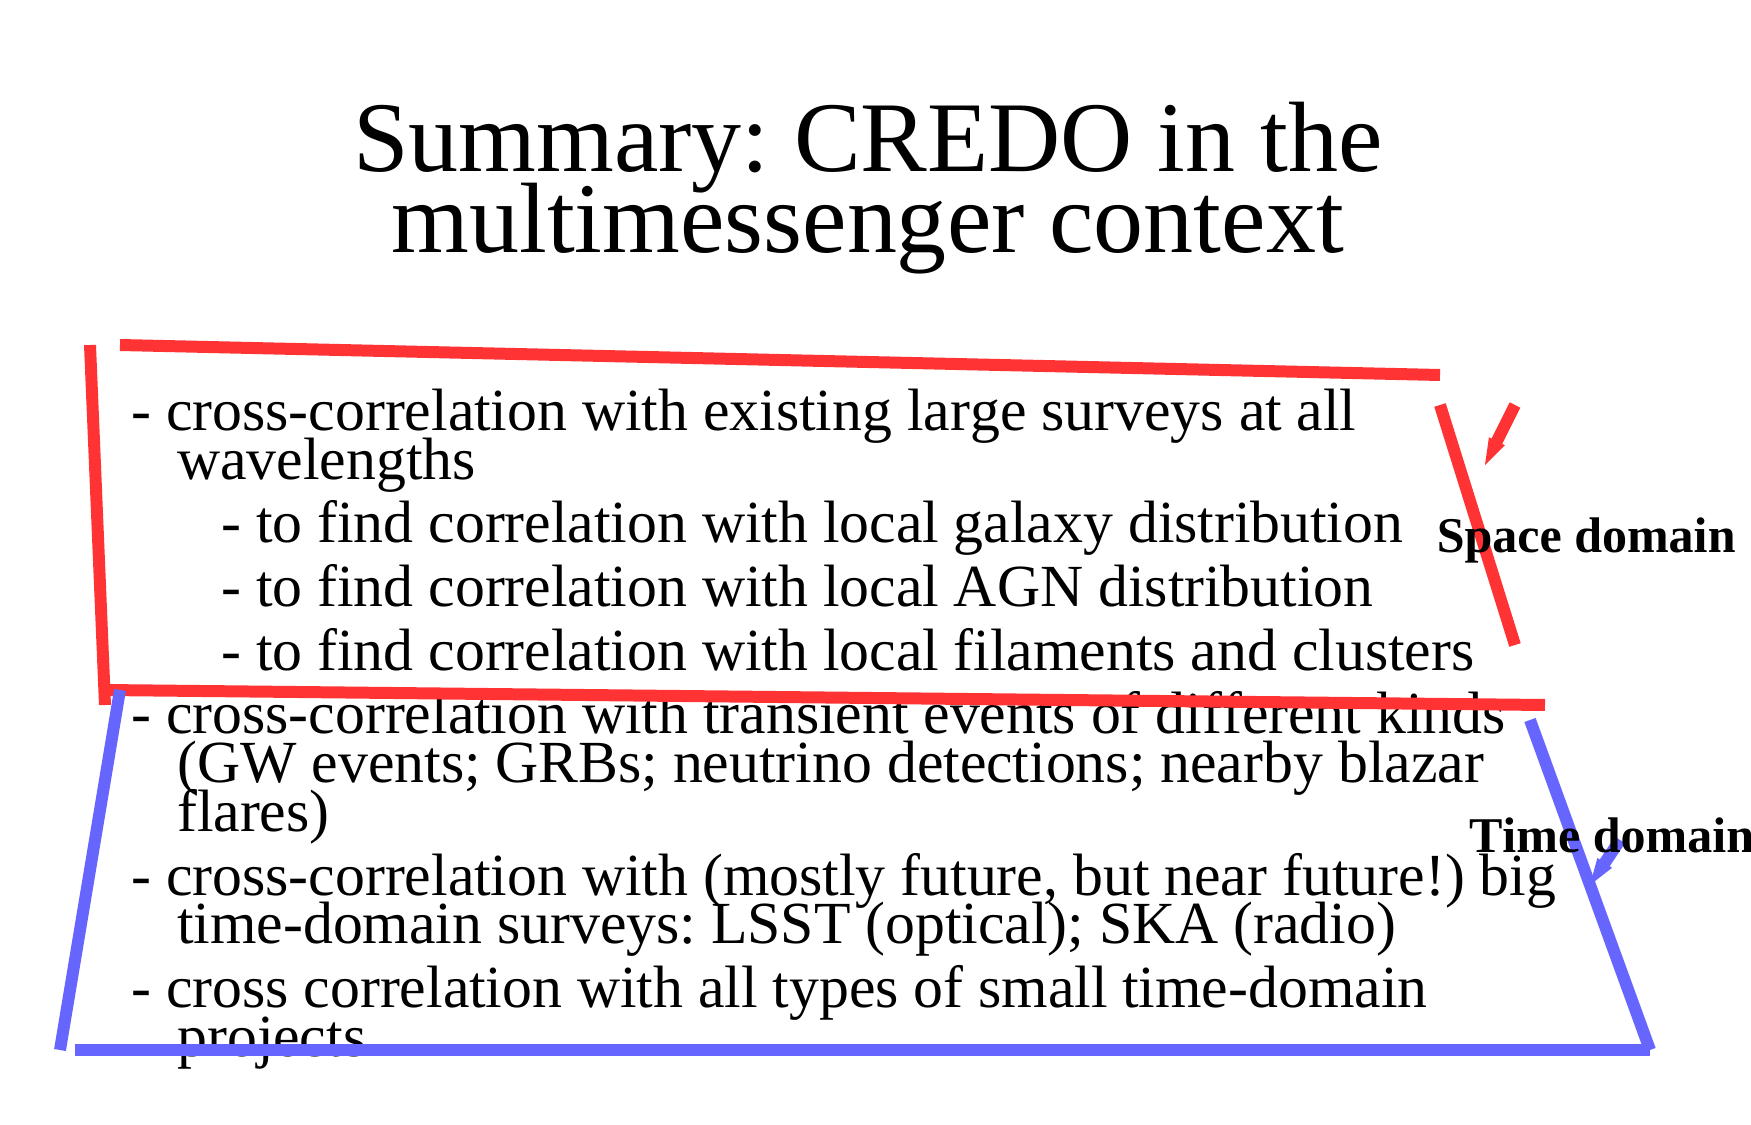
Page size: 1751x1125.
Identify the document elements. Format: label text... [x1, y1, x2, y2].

list - cross-correlation with existing large surveys at all wavelengths - to find correlation with local galaxy distribution - to find correlation with local AGN distribution - to find correlation with local filaments and clusters - cross-correlation with transient events of different kinds (GW events; GRBs; neutrino detections; nearby blazar flares) - cross-correlation with (mostly future, but near future!) big time-domain surveys: LSST (optical); SKA (radio) - cross correlation with all types of small time-domain projects [131, 1056, 1606, 1070]
list - cross-correlation with existing large surveys at all wavelengths - to find correlation with local galaxy distribution - to find correlation with local AGN distribution - to find correlation with local filaments and clusters - cross-correlation with transient events of different kinds (GW events; GRBs; neutrino detections; nearby blazar flares) - cross-correlation with (mostly future, but near future!) big time-domain surveys: LSST (optical); SKA (radio) - cross correlation with all types of small time-domain projects [131, 324, 1606, 1044]
text_box Time domain [1454, 795, 1751, 870]
title Summary: CREDO in the multimessenger context [131, 65, 1606, 310]
text_box Space domain [1422, 495, 1751, 570]
